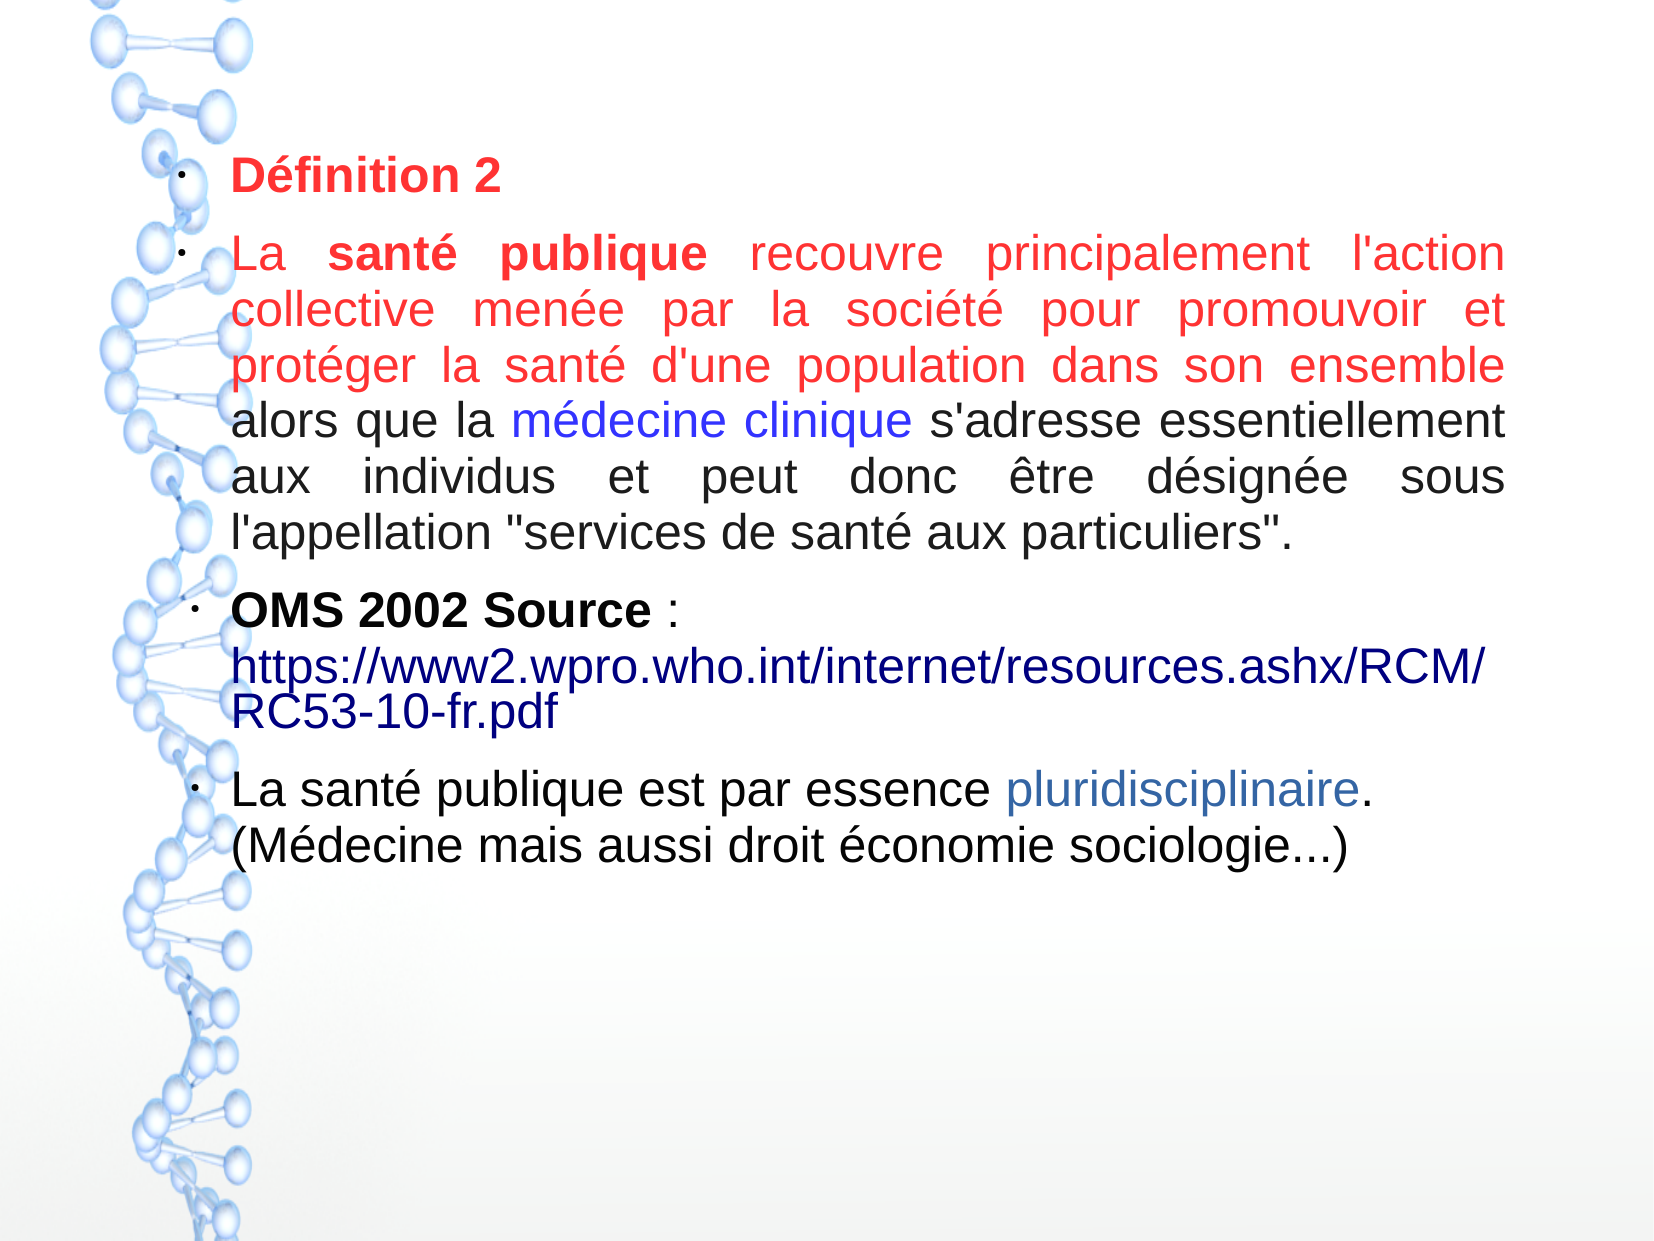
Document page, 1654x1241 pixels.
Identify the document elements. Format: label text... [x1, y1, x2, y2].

picture [0, 0, 1654, 1241]
list Définition 2 La santé publique recouvre principalement l'action collective menée par la société pour promouvoir et protéger la santé d'une population dans son ensemble alors que la médecine clinique s'adresse essentiellement aux individus et peut donc être désignée sous l'appellation "services de santé aux particuliers". OMS 2002 Source : https://www2.wpro.who.int/internet/resources.ashx/RCM/RC53-10-fr.pdf La santé publique est par essence pluridisciplinaire. (Médecine mais aussi droit économie sociologie...) [177, 147, 1506, 867]
